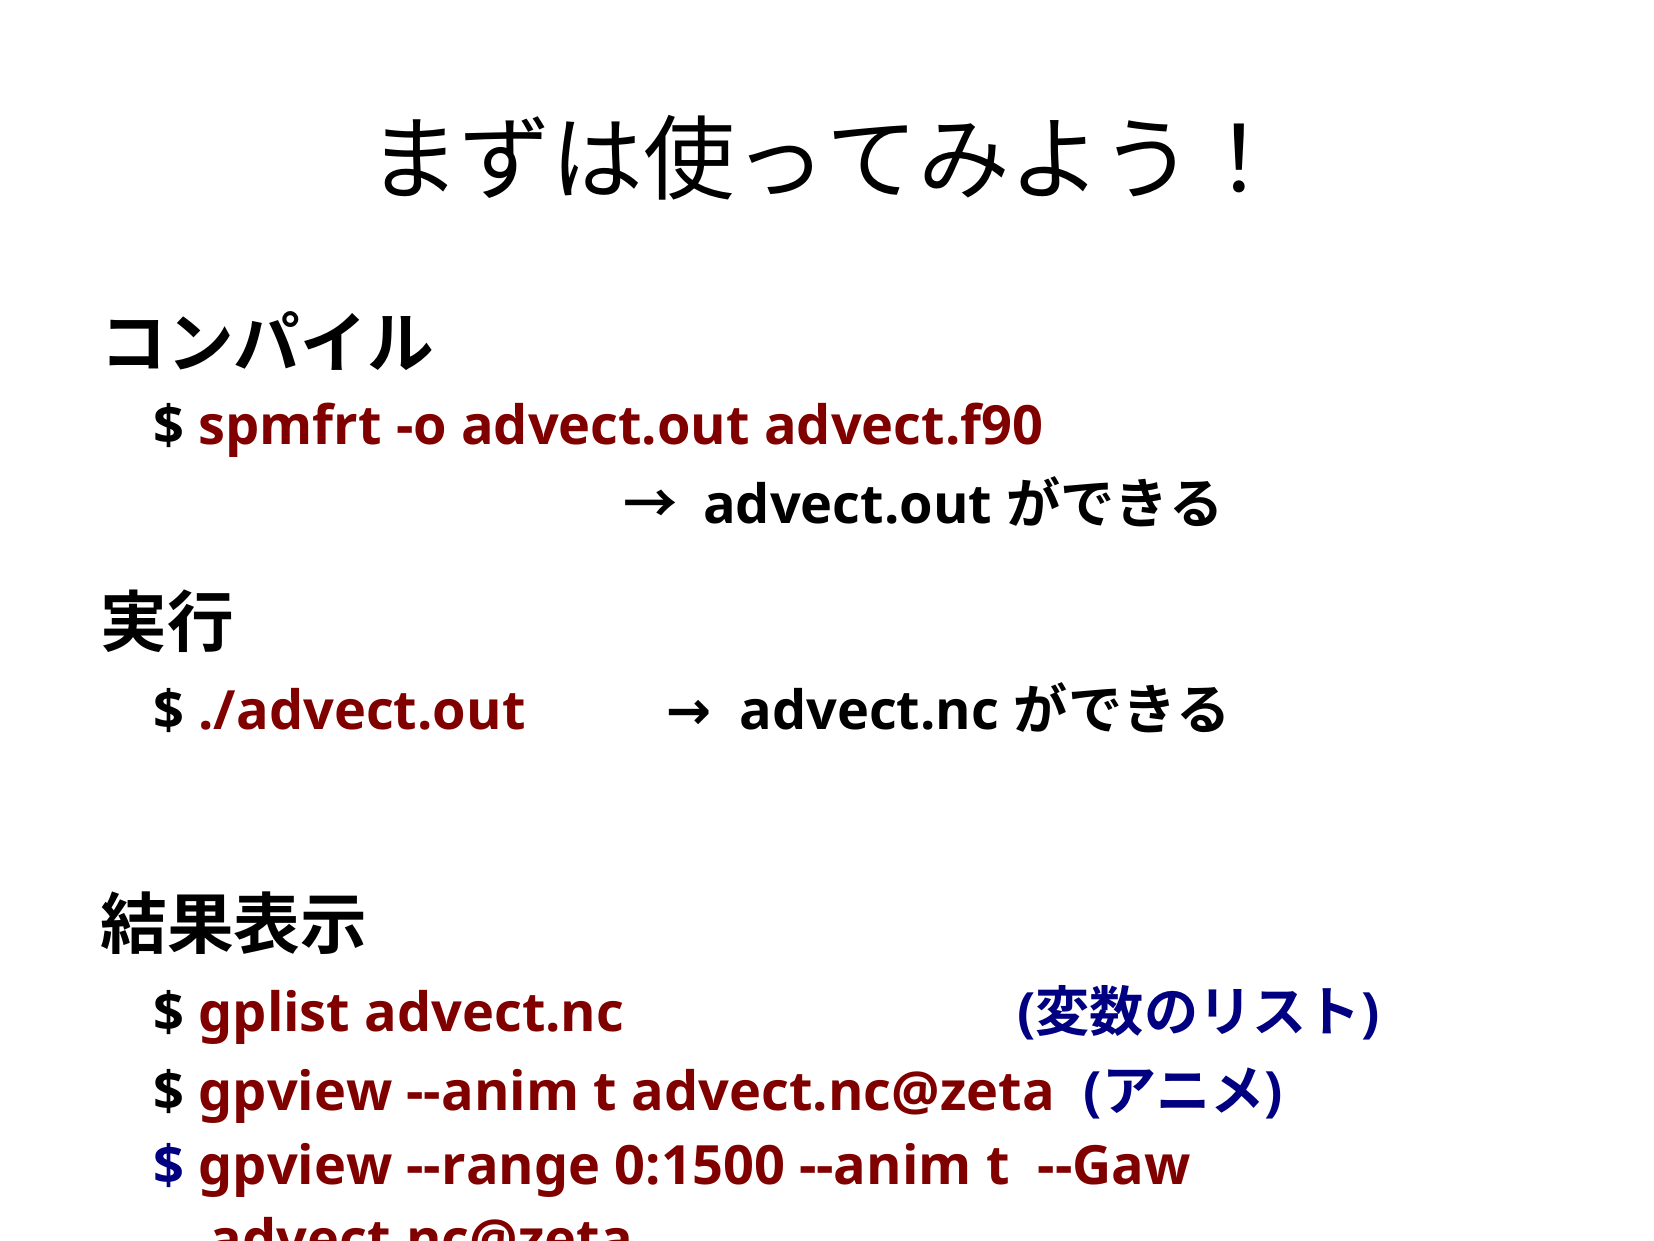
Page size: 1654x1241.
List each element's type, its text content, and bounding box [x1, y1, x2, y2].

title まずは使ってみよう！ [82, 49, 1571, 257]
list コンパイル $ spmfrt -o advect.out advect.f90 → advect.out ができる 実行 $ ./advect.out → advect.nc ができる 結果表示 $ gplist advect.nc (変数のリスト) $ gpview --anim t advect.nc@zeta (アニメ) $ gpview --range 0:1500 --anim t --Gaw advect.nc@zeta $ gave advect.nc [82, 290, 1571, 1161]
